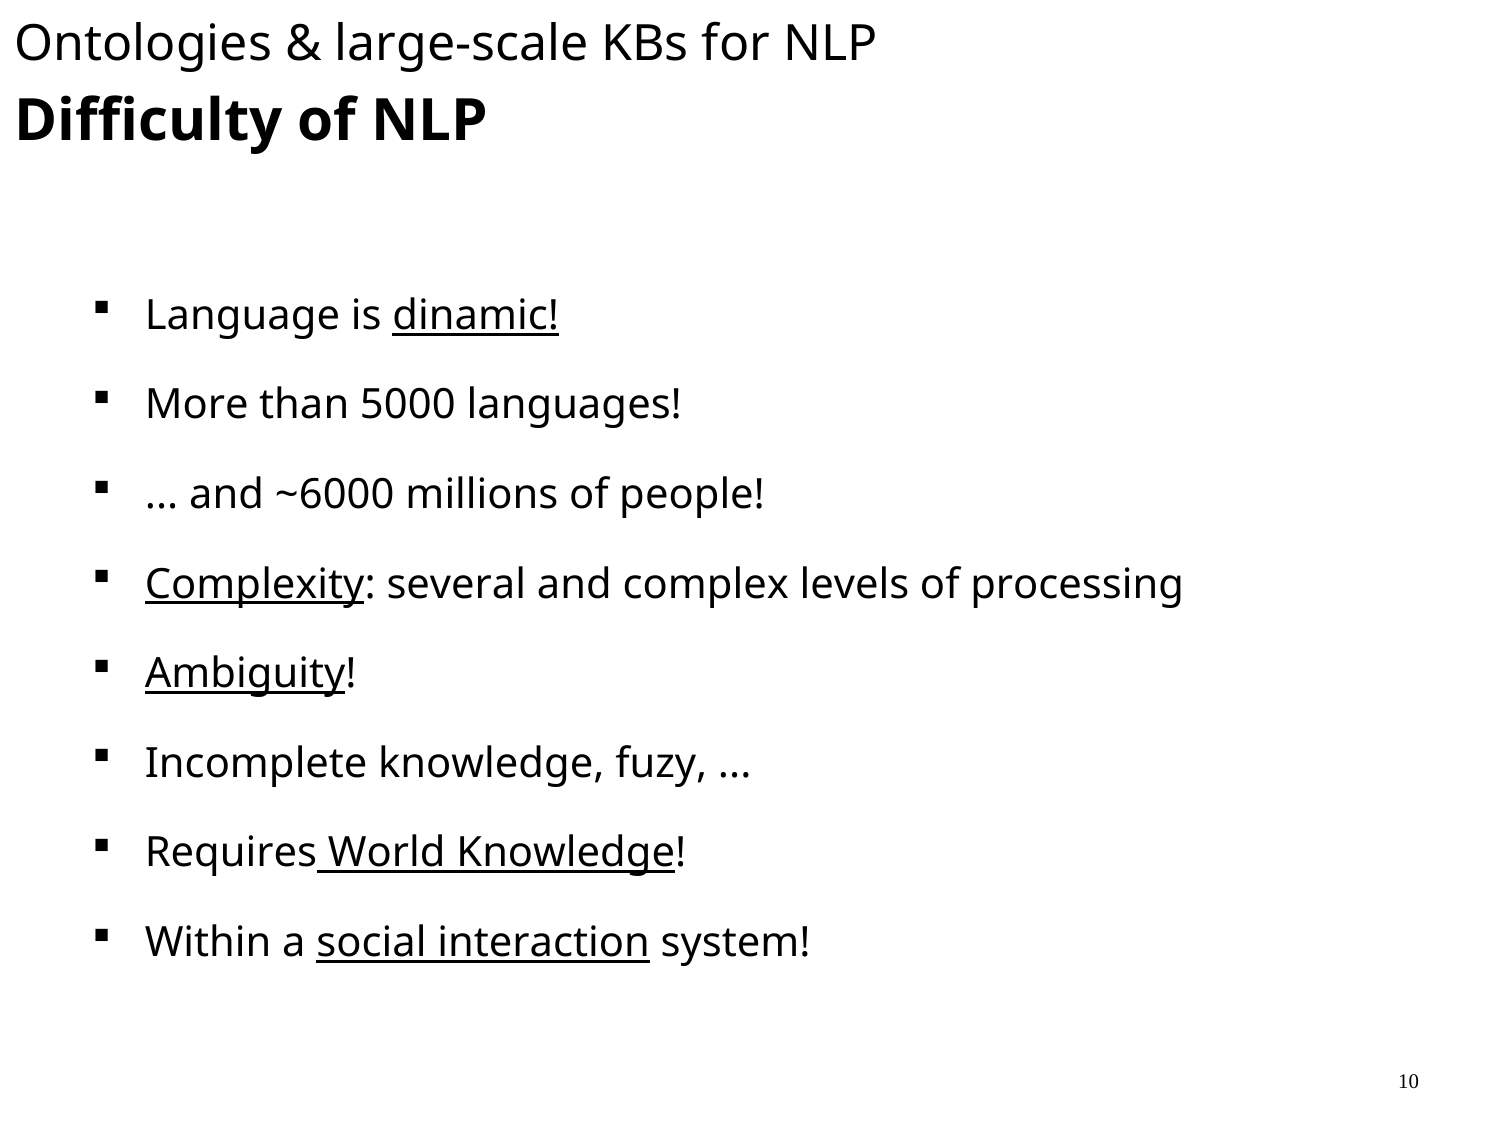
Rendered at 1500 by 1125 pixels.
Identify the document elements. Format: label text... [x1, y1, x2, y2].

title Ontologies & large-scale KBs for NLP Difficulty of NLP [0, 0, 1500, 156]
list Language is dinamic! More than 5000 languages! ... and ~6000 millions of people! Complexity: several and complex levels of processing Ambiguity! Incomplete knowledge, fuzy, ... Requires World Knowledge! Within a social interaction system! [77, 175, 1440, 999]
